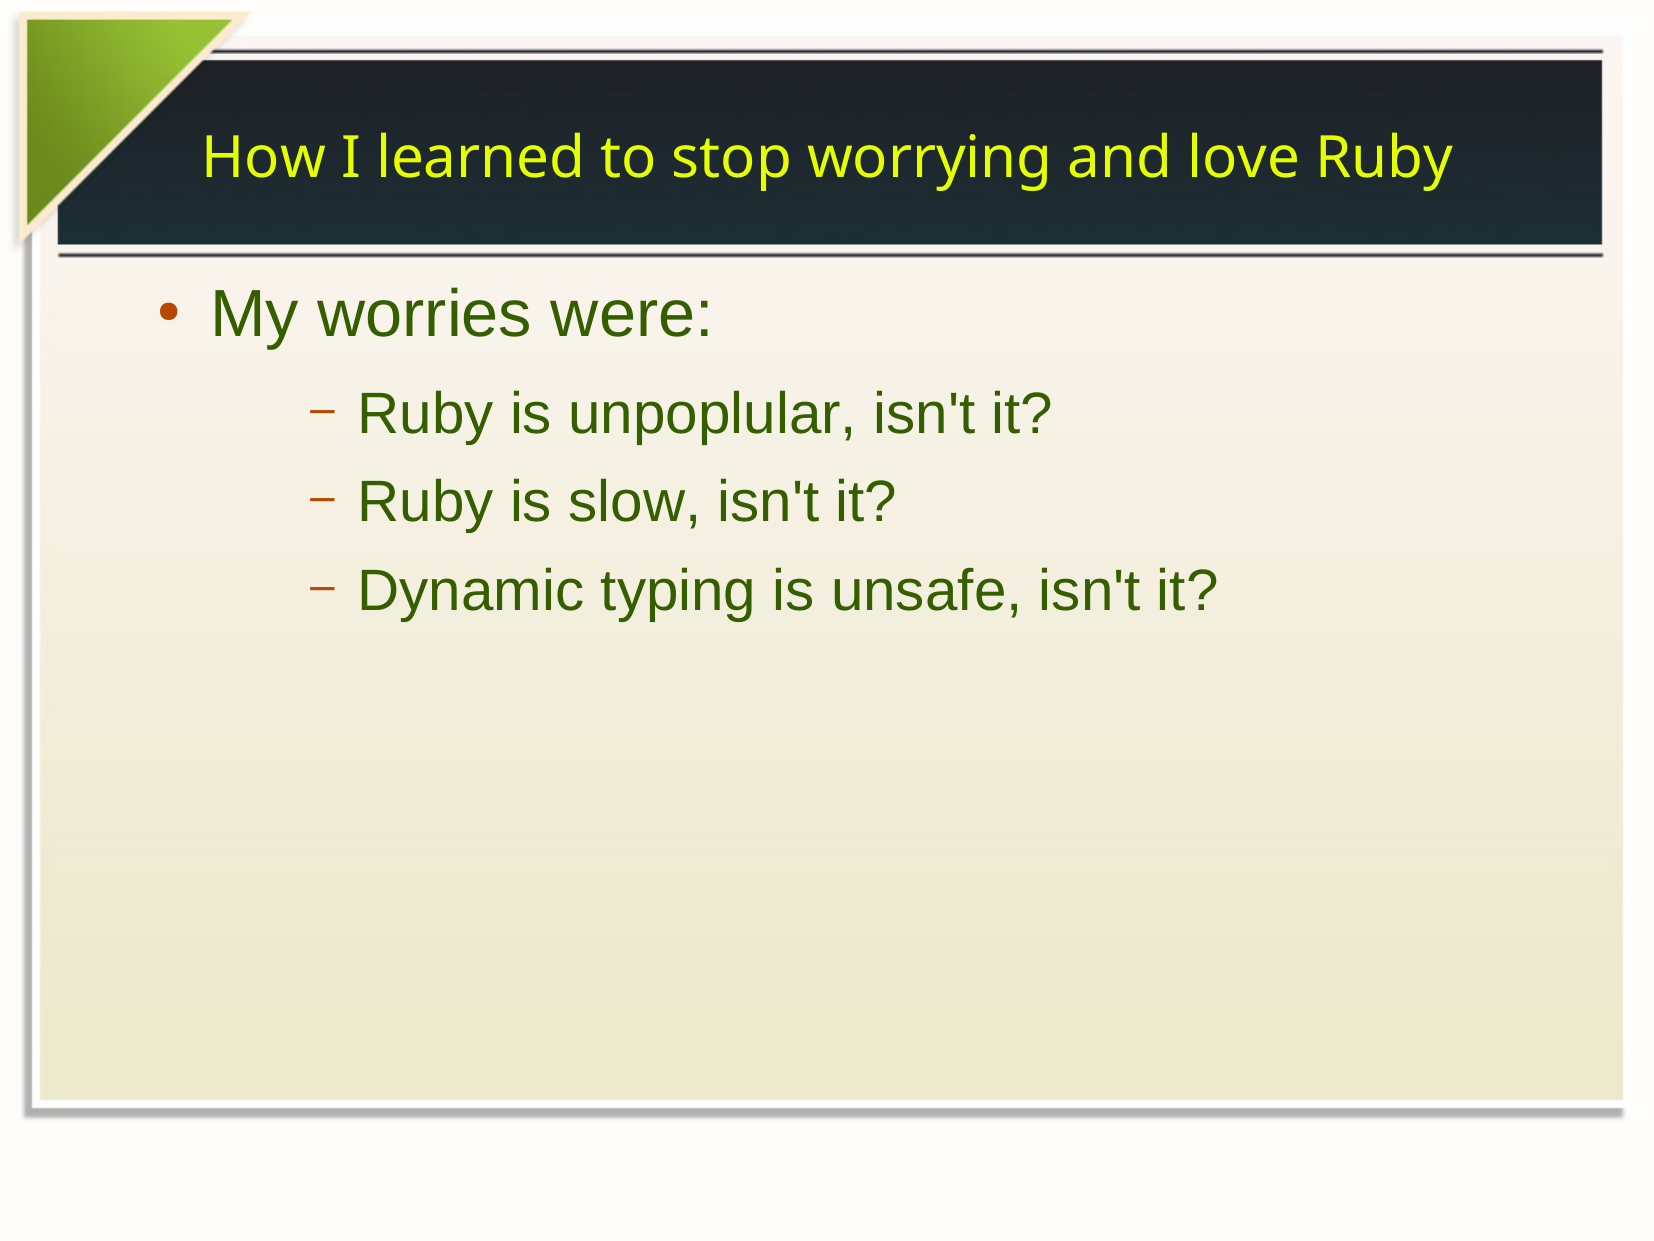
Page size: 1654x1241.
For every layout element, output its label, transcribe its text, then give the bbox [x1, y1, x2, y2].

list My worries were: Ruby is unpoplular, isn't it? Ruby is slow, isn't it? Dynamic typing is unsafe, isn't it? [121, 276, 1534, 1087]
title How I learned to stop worrying and love Ruby [121, 73, 1534, 237]
picture [0, 0, 1654, 1241]
